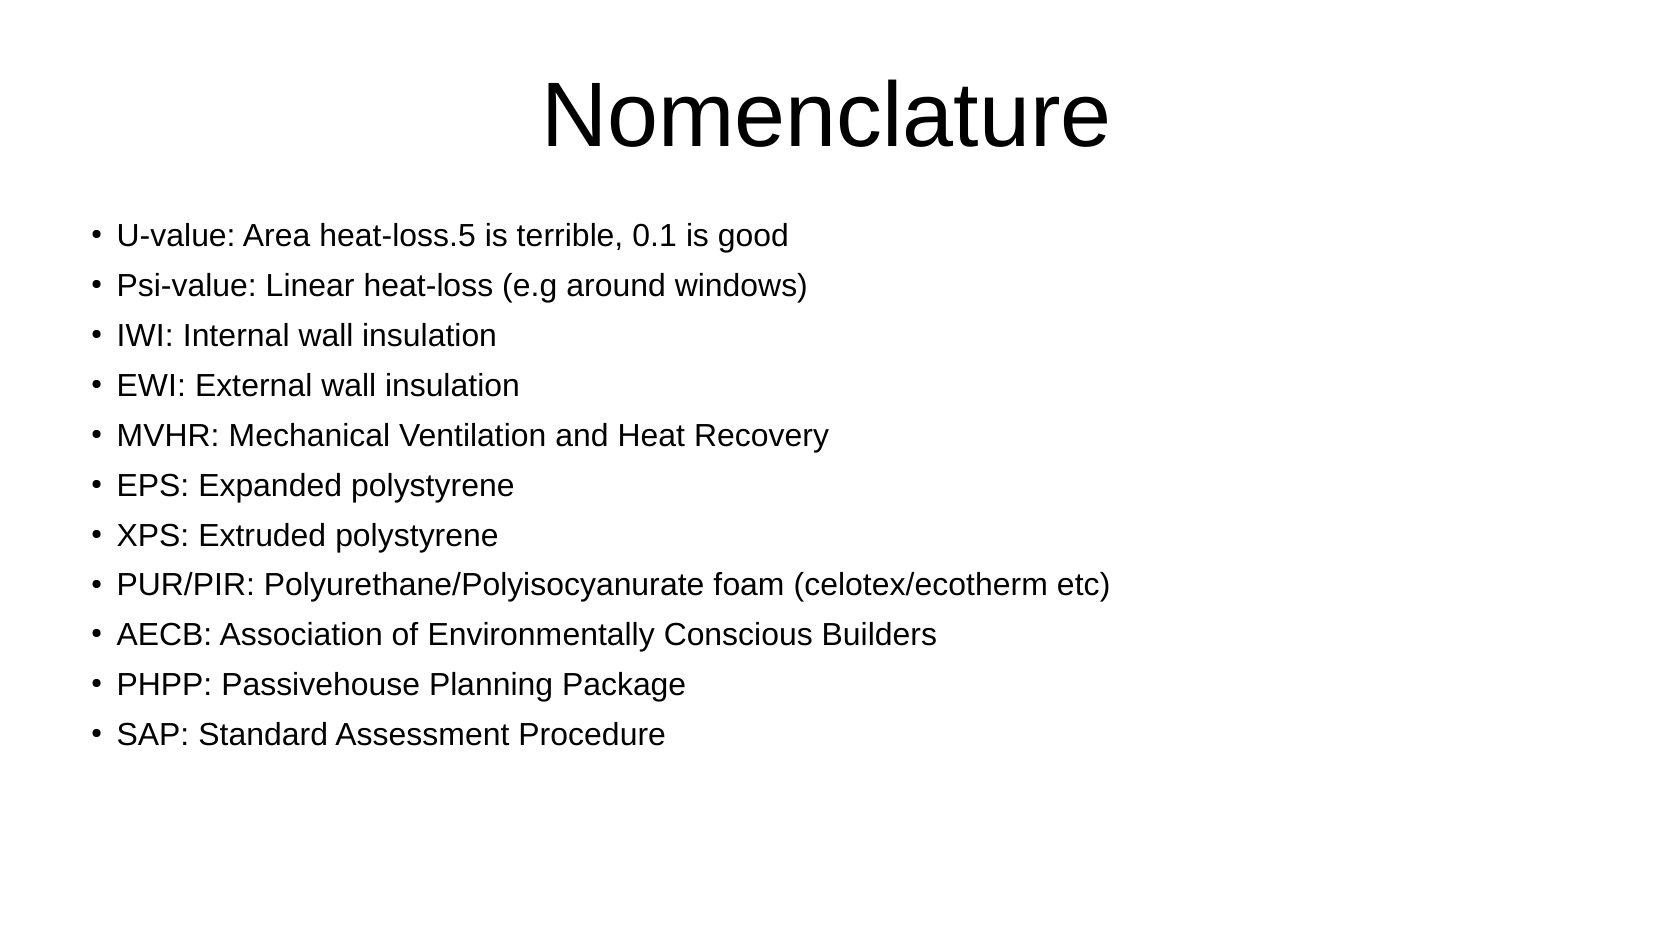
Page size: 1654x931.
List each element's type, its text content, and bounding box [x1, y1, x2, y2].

list U-value: Area heat-loss.5 is terrible, 0.1 is good Psi-value: Linear heat-loss (e.g around windows) IWI: Internal wall insulation EWI: External wall insulation MVHR: Mechanical Ventilation and Heat Recovery EPS: Expanded polystyrene XPS: Extruded polystyrene PUR/PIR: Polyurethane/Polyisocyanurate foam (celotex/ecotherm etc) AECB: Association of Environmentally Conscious Builders PHPP: Passivehouse Planning Package SAP: Standard Assessment Procedure [82, 217, 1571, 758]
title Nomenclature [82, 37, 1571, 193]
